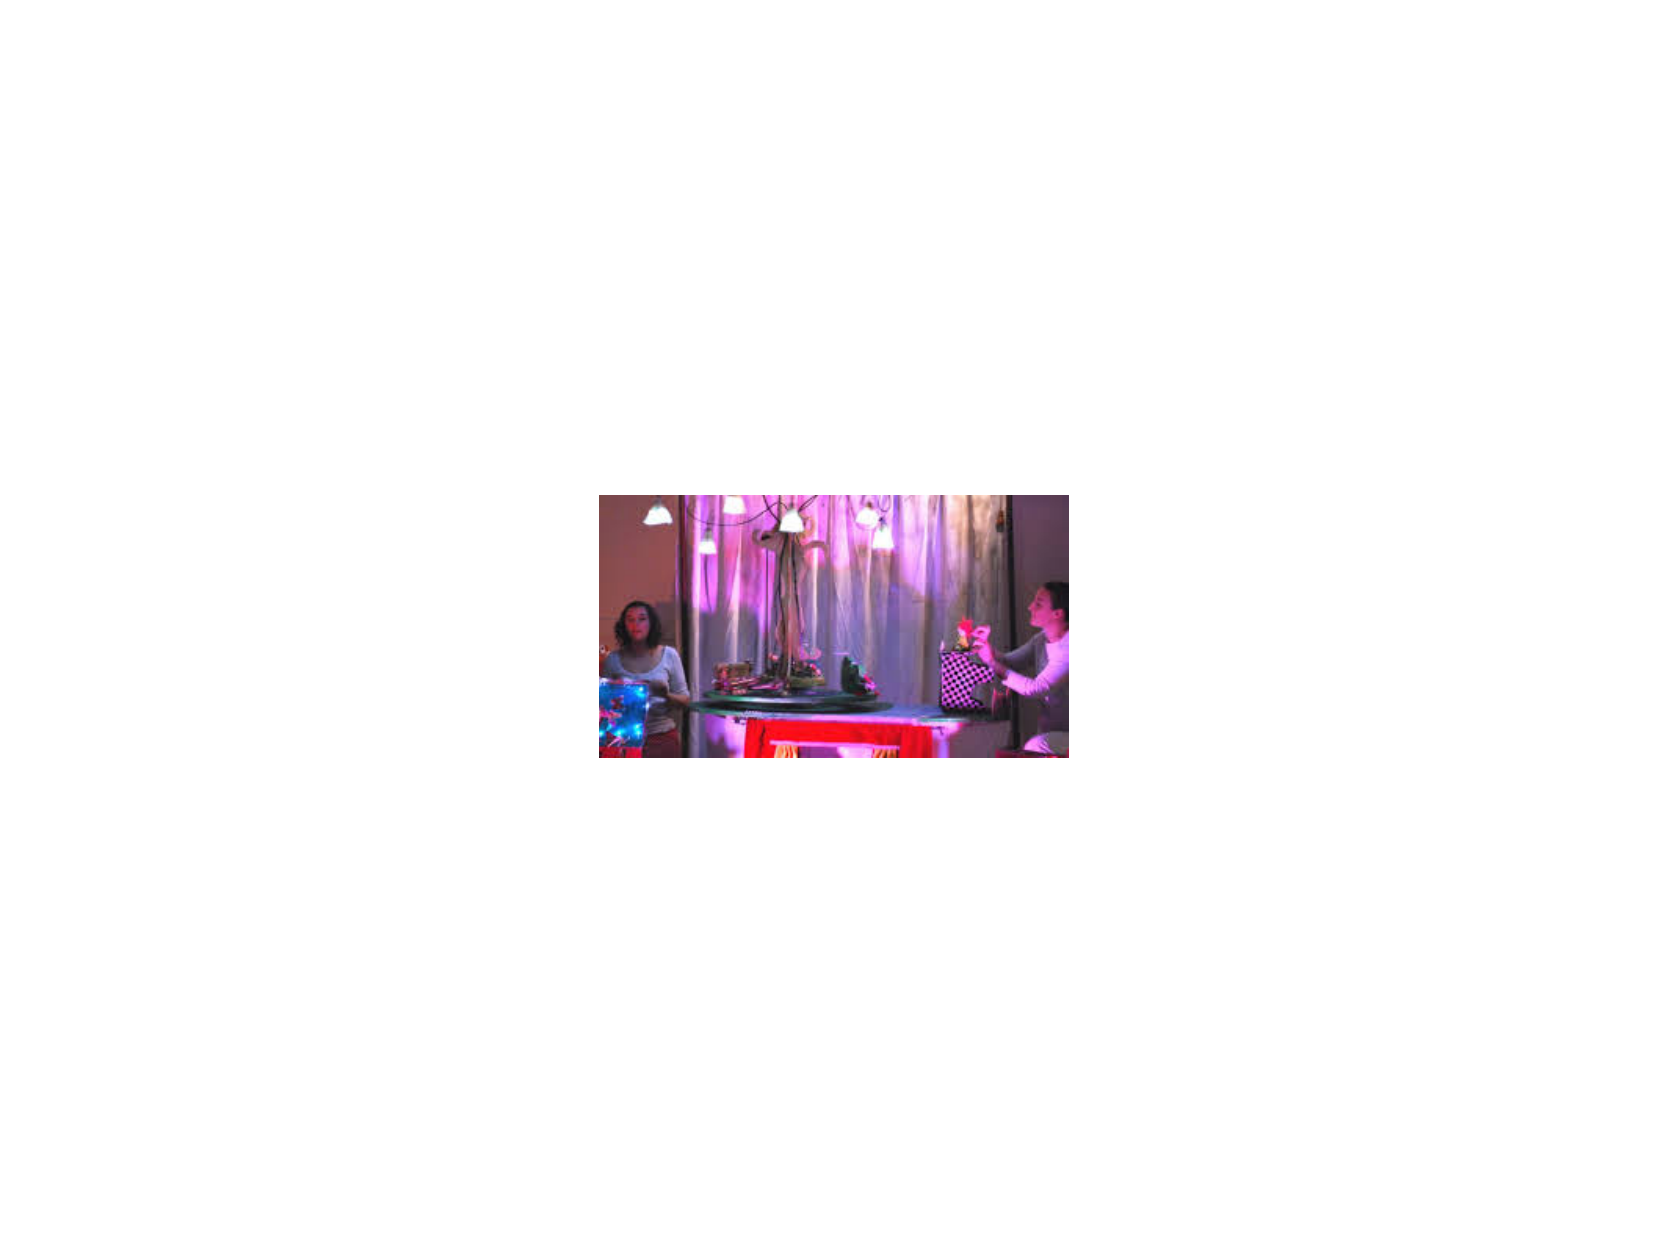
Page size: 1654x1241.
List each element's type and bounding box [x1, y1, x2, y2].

picture [599, 495, 1069, 759]
